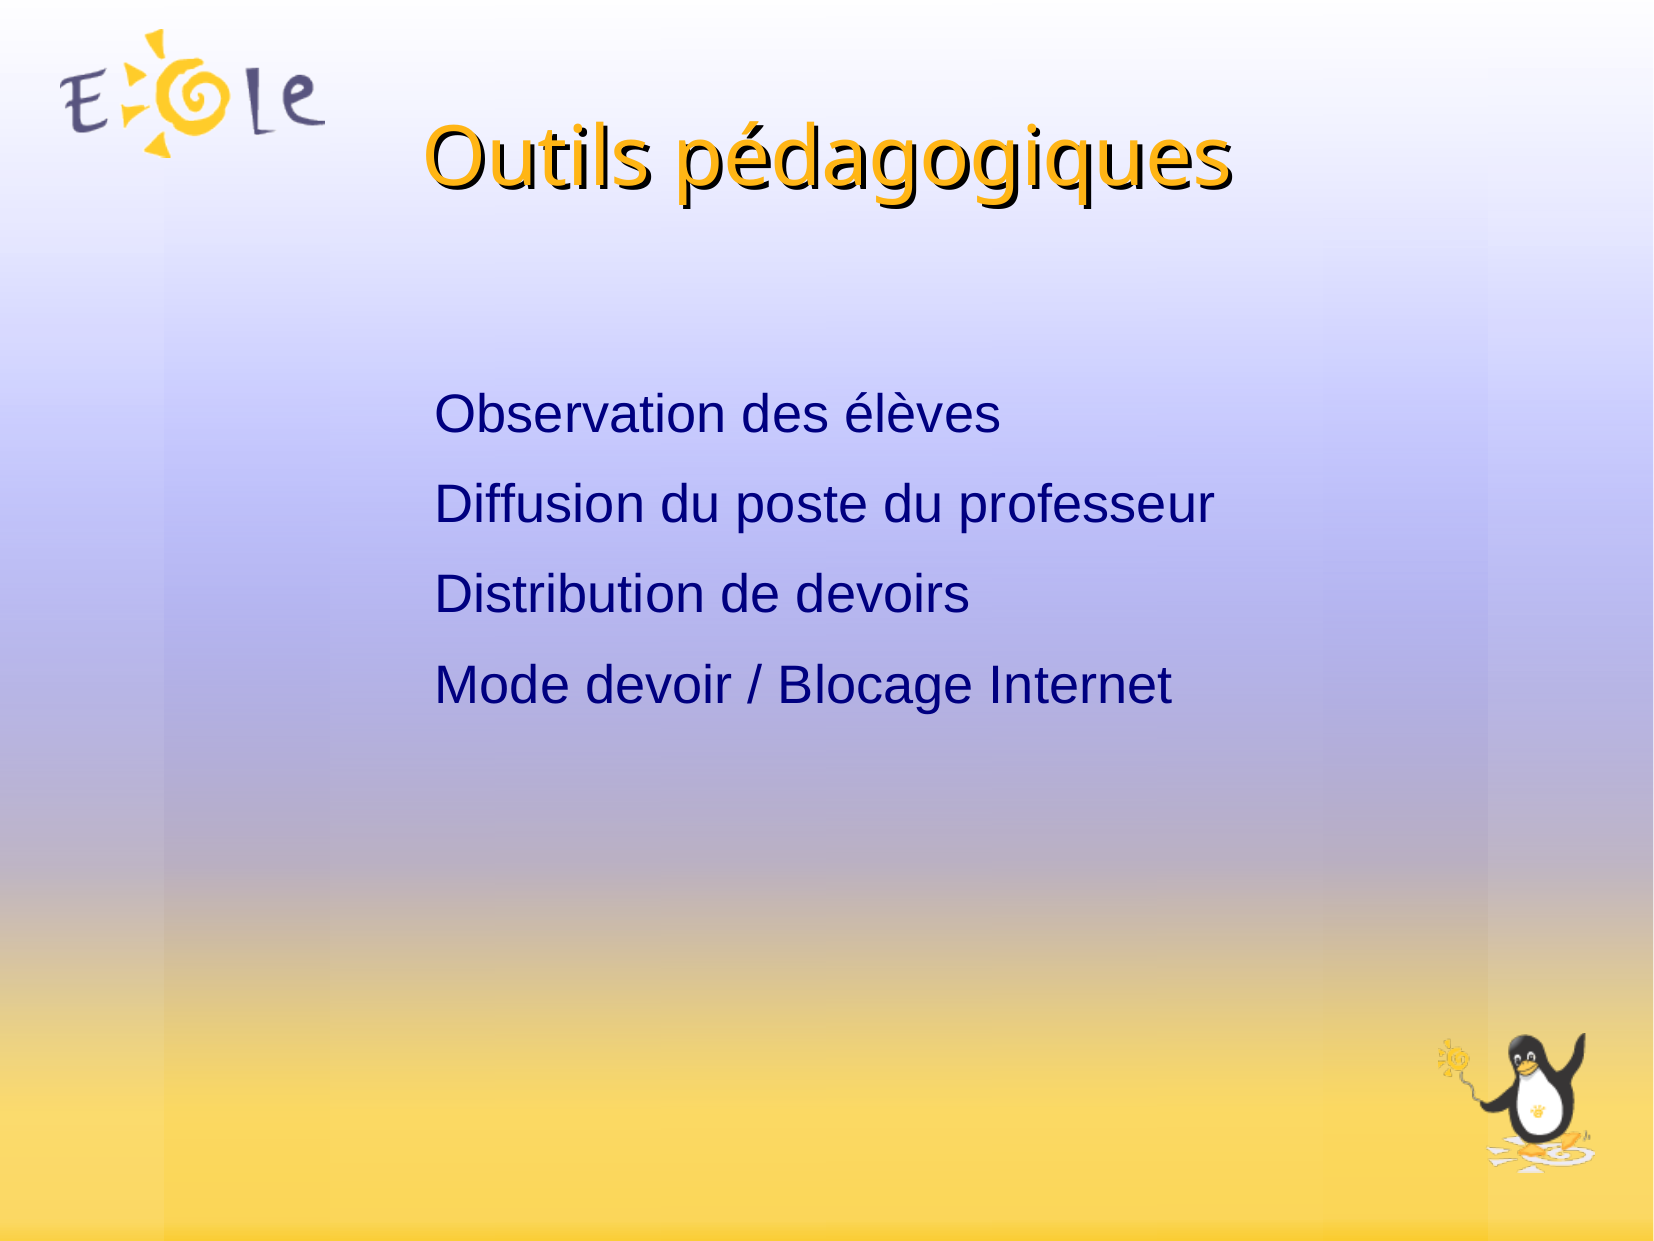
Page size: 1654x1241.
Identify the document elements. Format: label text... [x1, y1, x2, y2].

text_box Observation des élèves Diffusion du poste du professeur Distribution de devoirs Mode devoir / Blocage Internet [398, 383, 1300, 916]
title Outils pédagogiques [82, 49, 1572, 257]
picture [0, 0, 1654, 1241]
